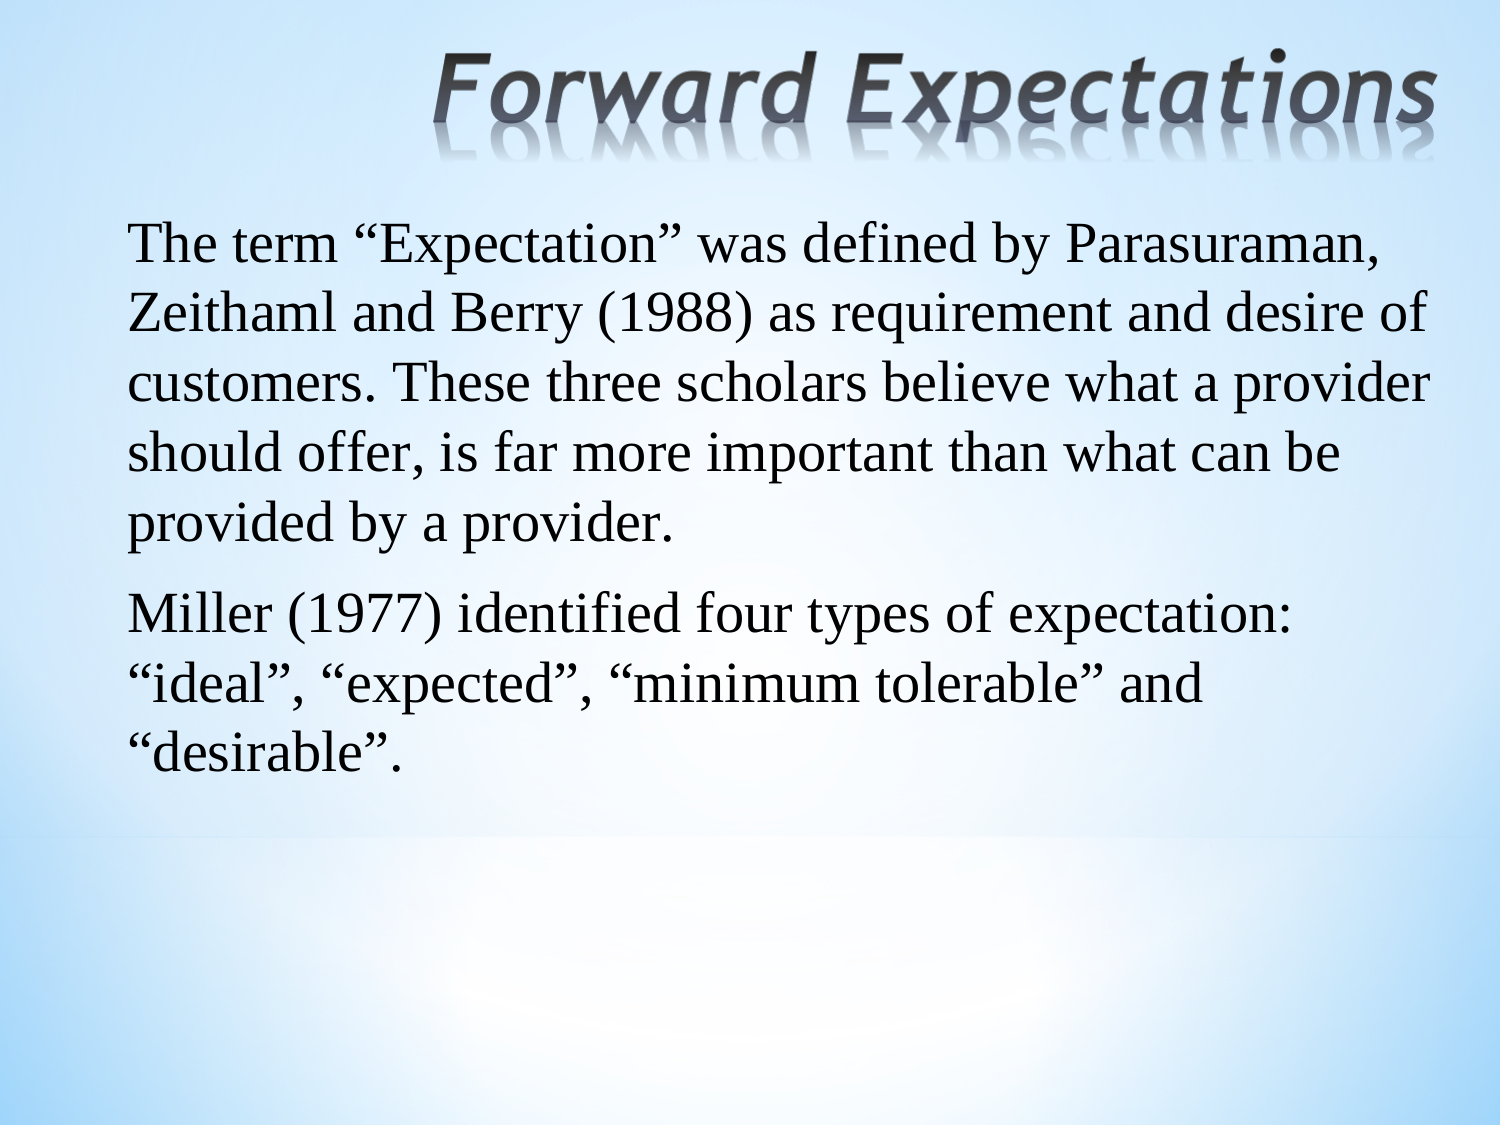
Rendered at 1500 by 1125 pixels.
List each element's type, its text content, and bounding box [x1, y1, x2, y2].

list The term “Expectation” was defined by Parasuraman, Zeithaml and Berry (1988) as requirement and desire of customers. These three scholars believe what a provider should offer, is far more important than what can be provided by a provider. Miller (1977) identified four types of expectation: “ideal”, “expected”, “minimum tolerable” and “desirable”. [112, 196, 1447, 1024]
picture [0, 0, 1500, 1125]
